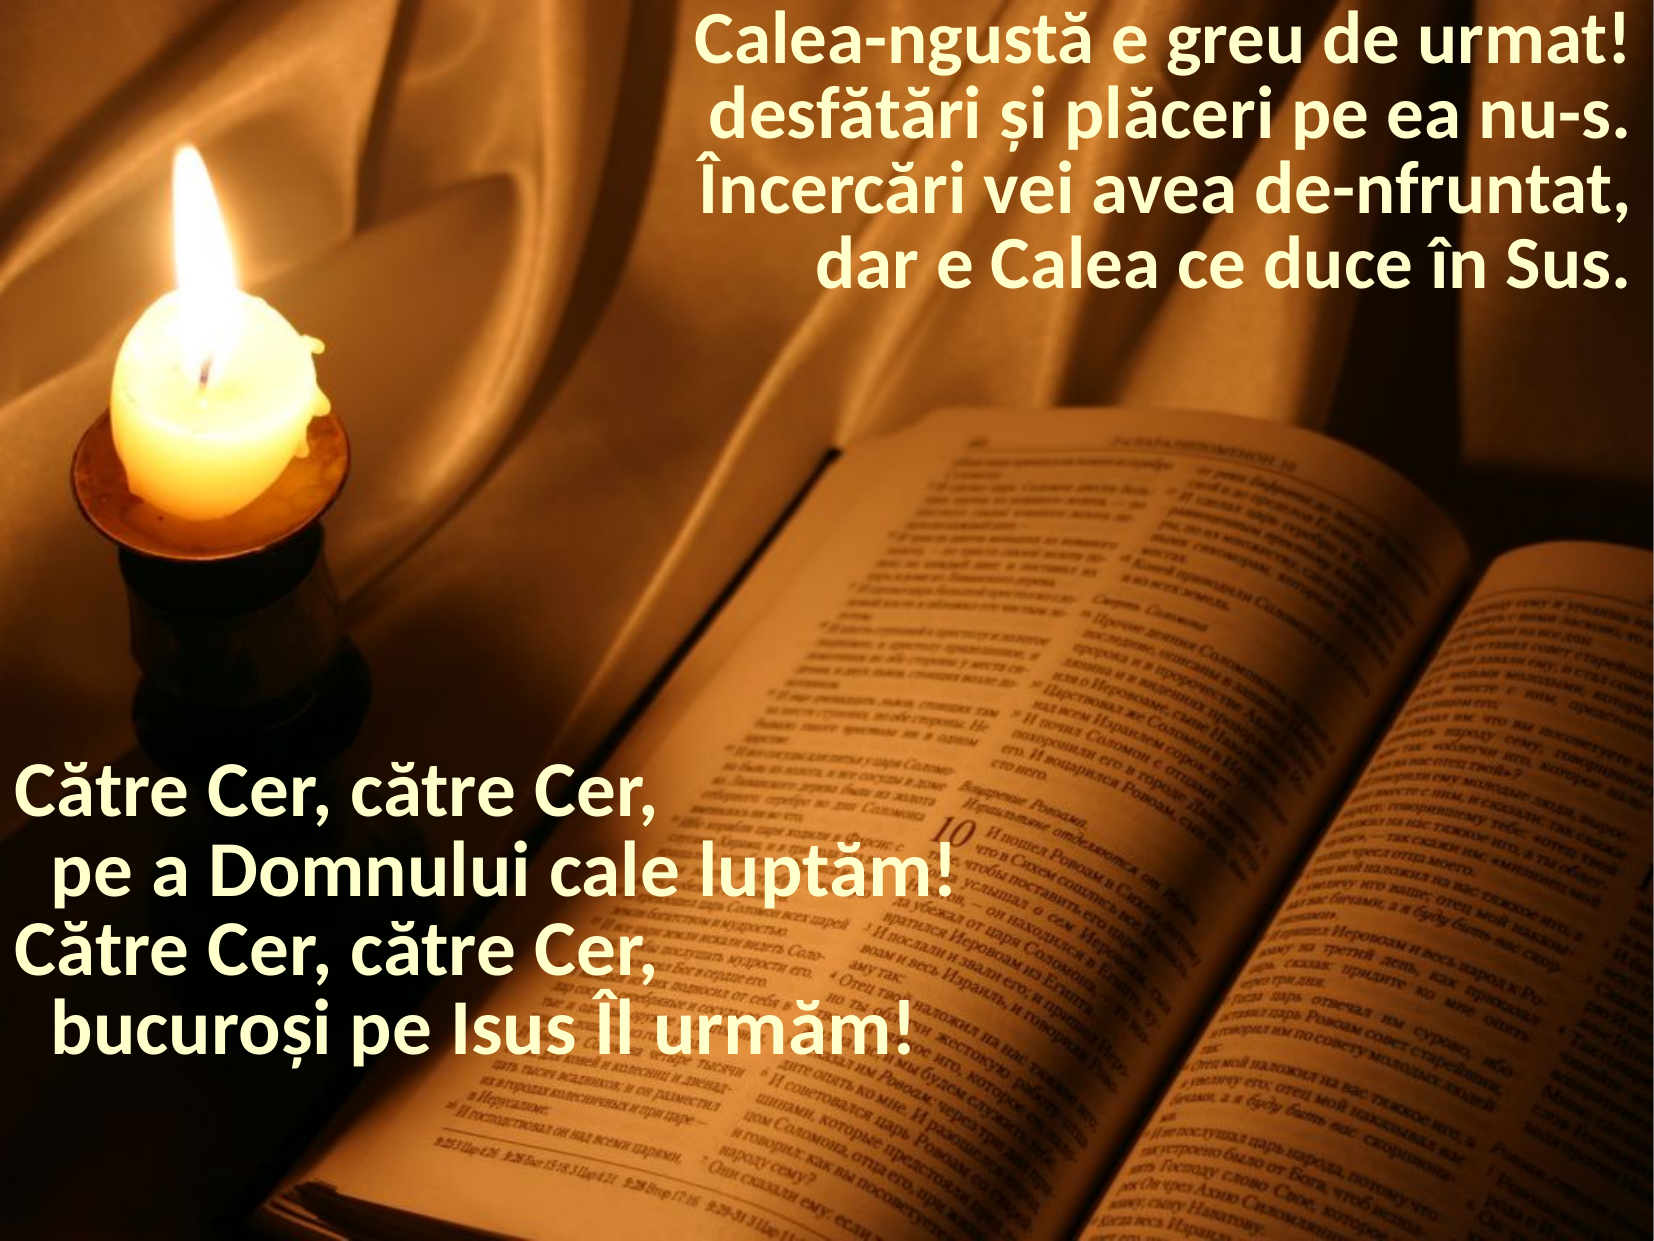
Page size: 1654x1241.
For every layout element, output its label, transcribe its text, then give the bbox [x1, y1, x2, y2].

picture [0, 0, 1654, 1241]
text_box Către Cer, către Cer, pe a Domnului cale luptăm! Către Cer, către Cer, bucuroși pe Isus Îl urmăm! [0, 750, 1318, 1152]
text_box Calea-ngustă e greu de urmat! desfătări și plăceri pe ea nu-s. Încercări vei avea de-nfruntat, dar e Calea ce duce în Sus. [300, 0, 1648, 626]
